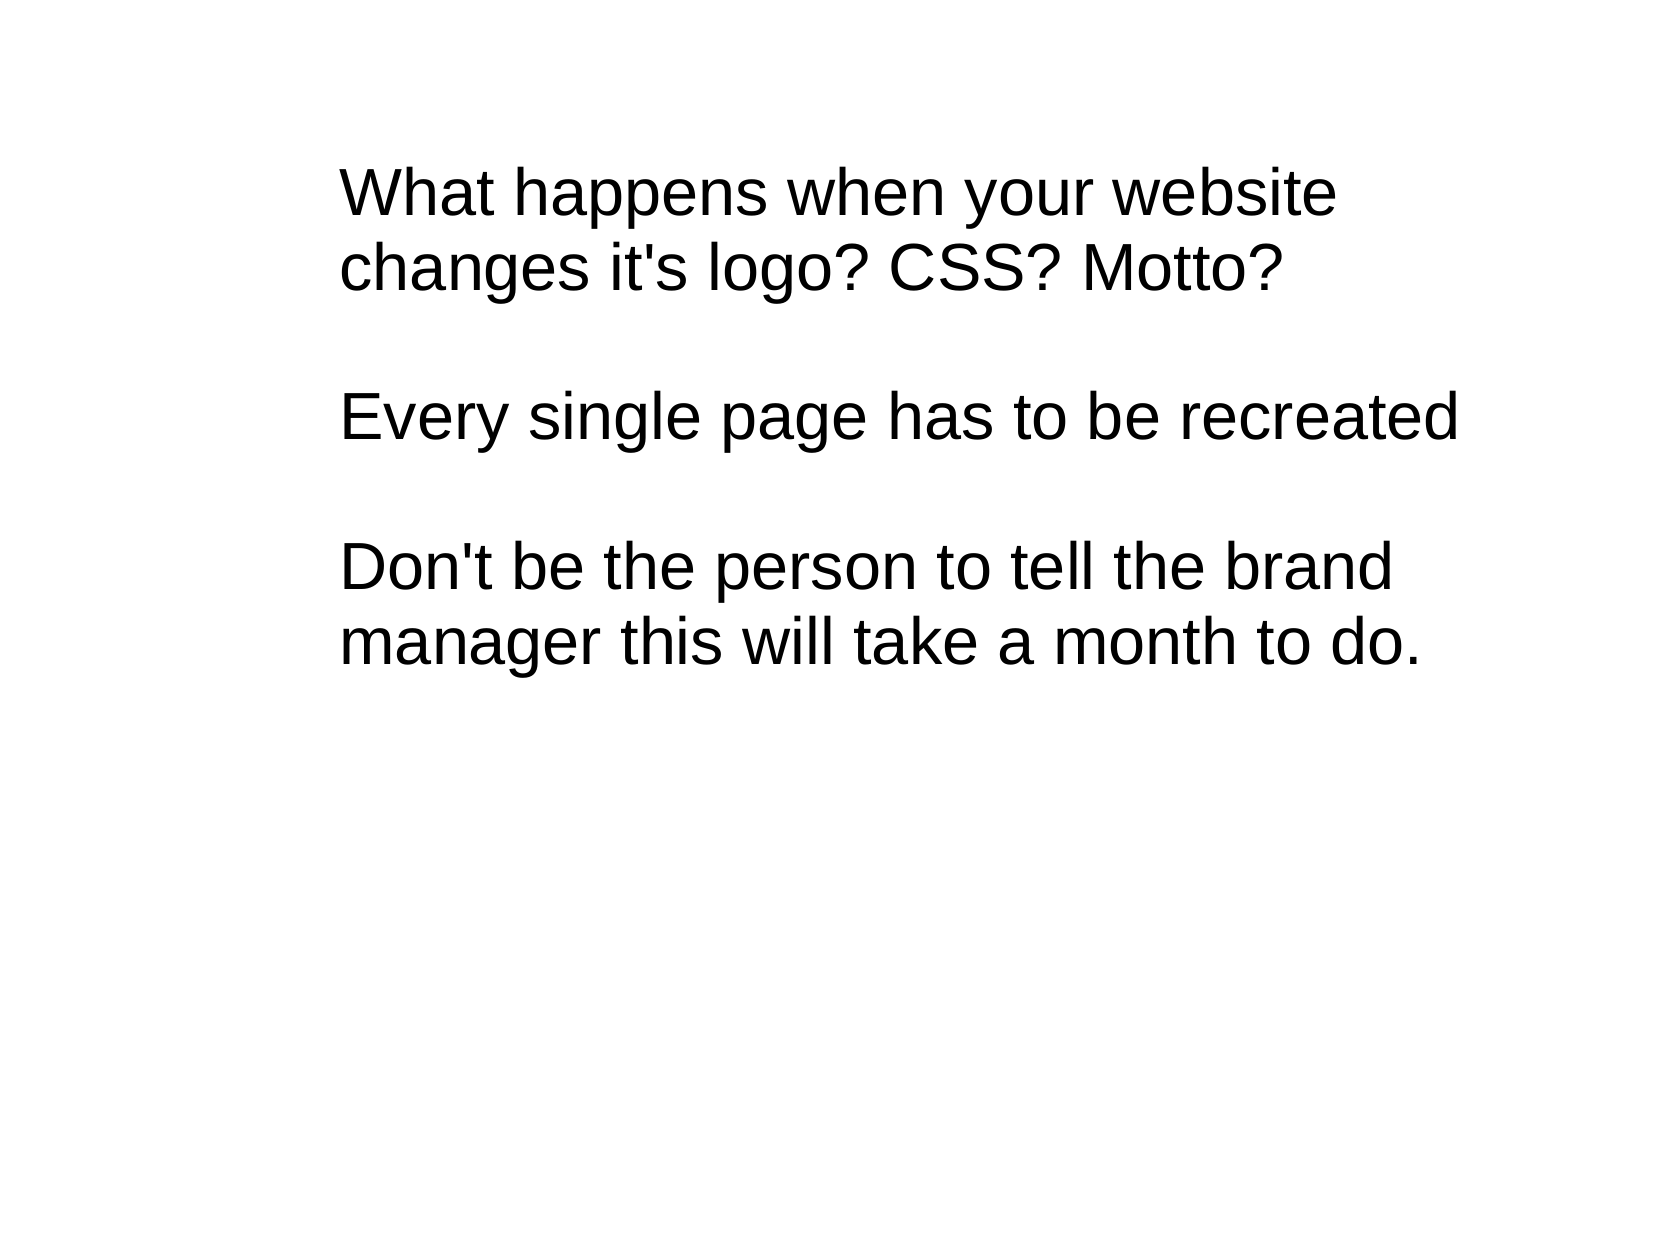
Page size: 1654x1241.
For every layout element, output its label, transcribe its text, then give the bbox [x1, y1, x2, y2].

text_box What happens when your website changes it's logo? CSS? Motto? Every single page has to be recreated Don't be the person to tell the brand manager this will take a month to do. [324, 147, 1475, 744]
